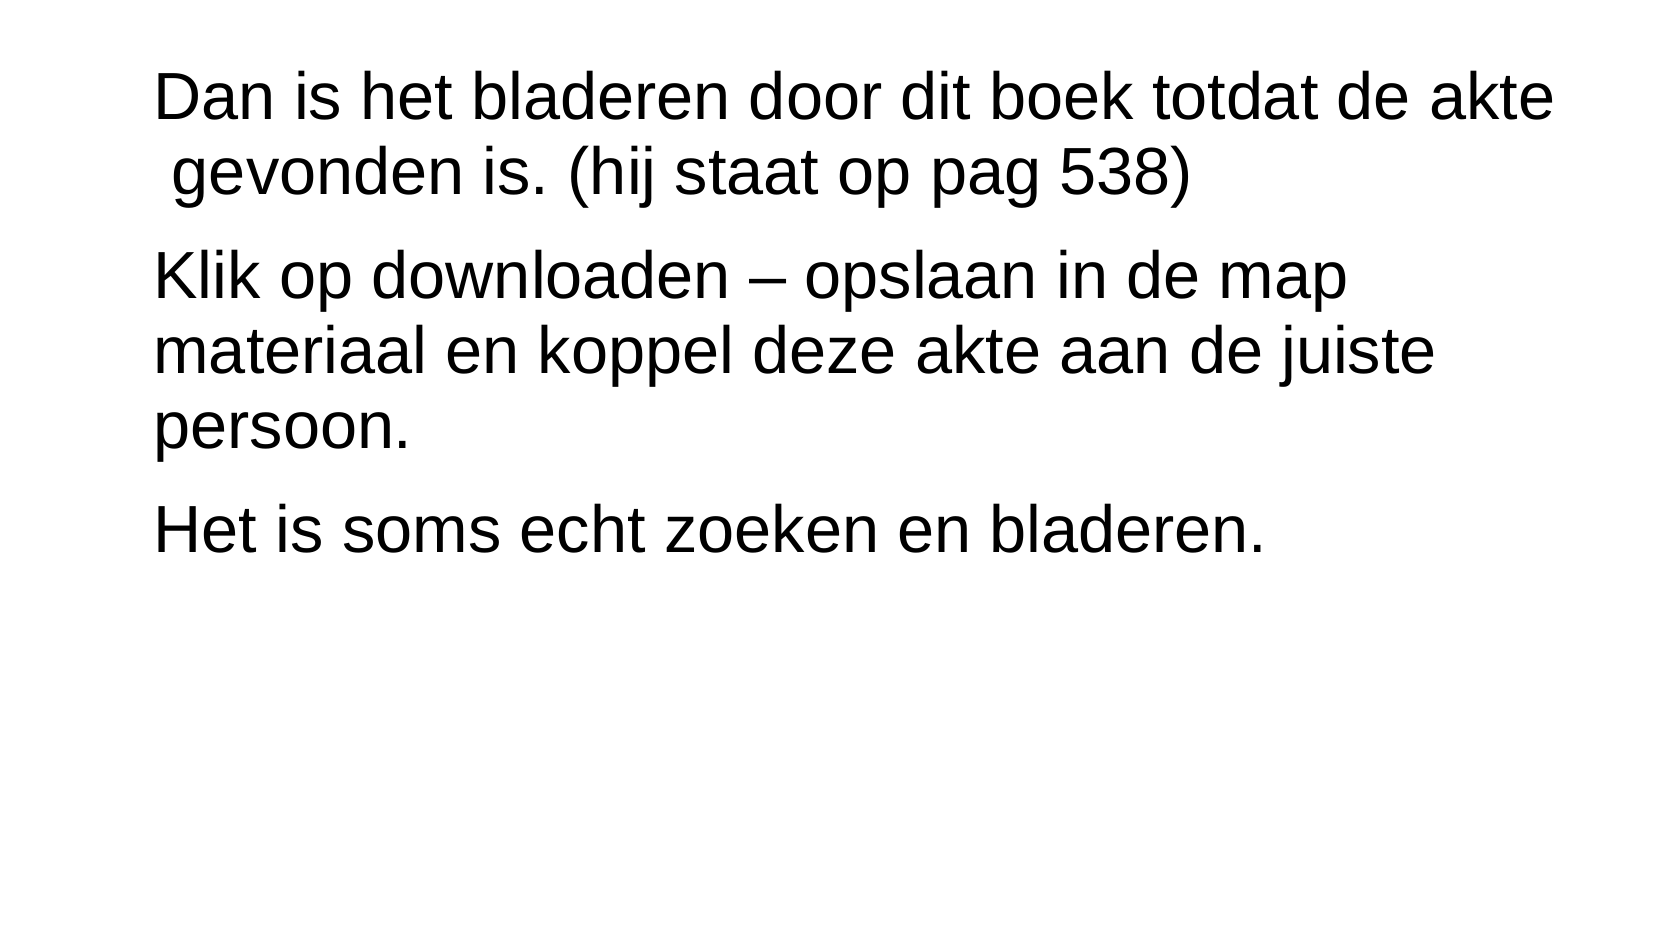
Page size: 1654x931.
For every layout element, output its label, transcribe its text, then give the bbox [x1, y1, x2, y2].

list Dan is het bladeren door dit boek totdat de akte gevonden is. (hij staat op pag 538) Klik op downloaden – opslaan in de map materiaal en koppel deze akte aan de juiste persoon. Het is soms echt zoeken en bladeren. [82, 59, 1571, 758]
